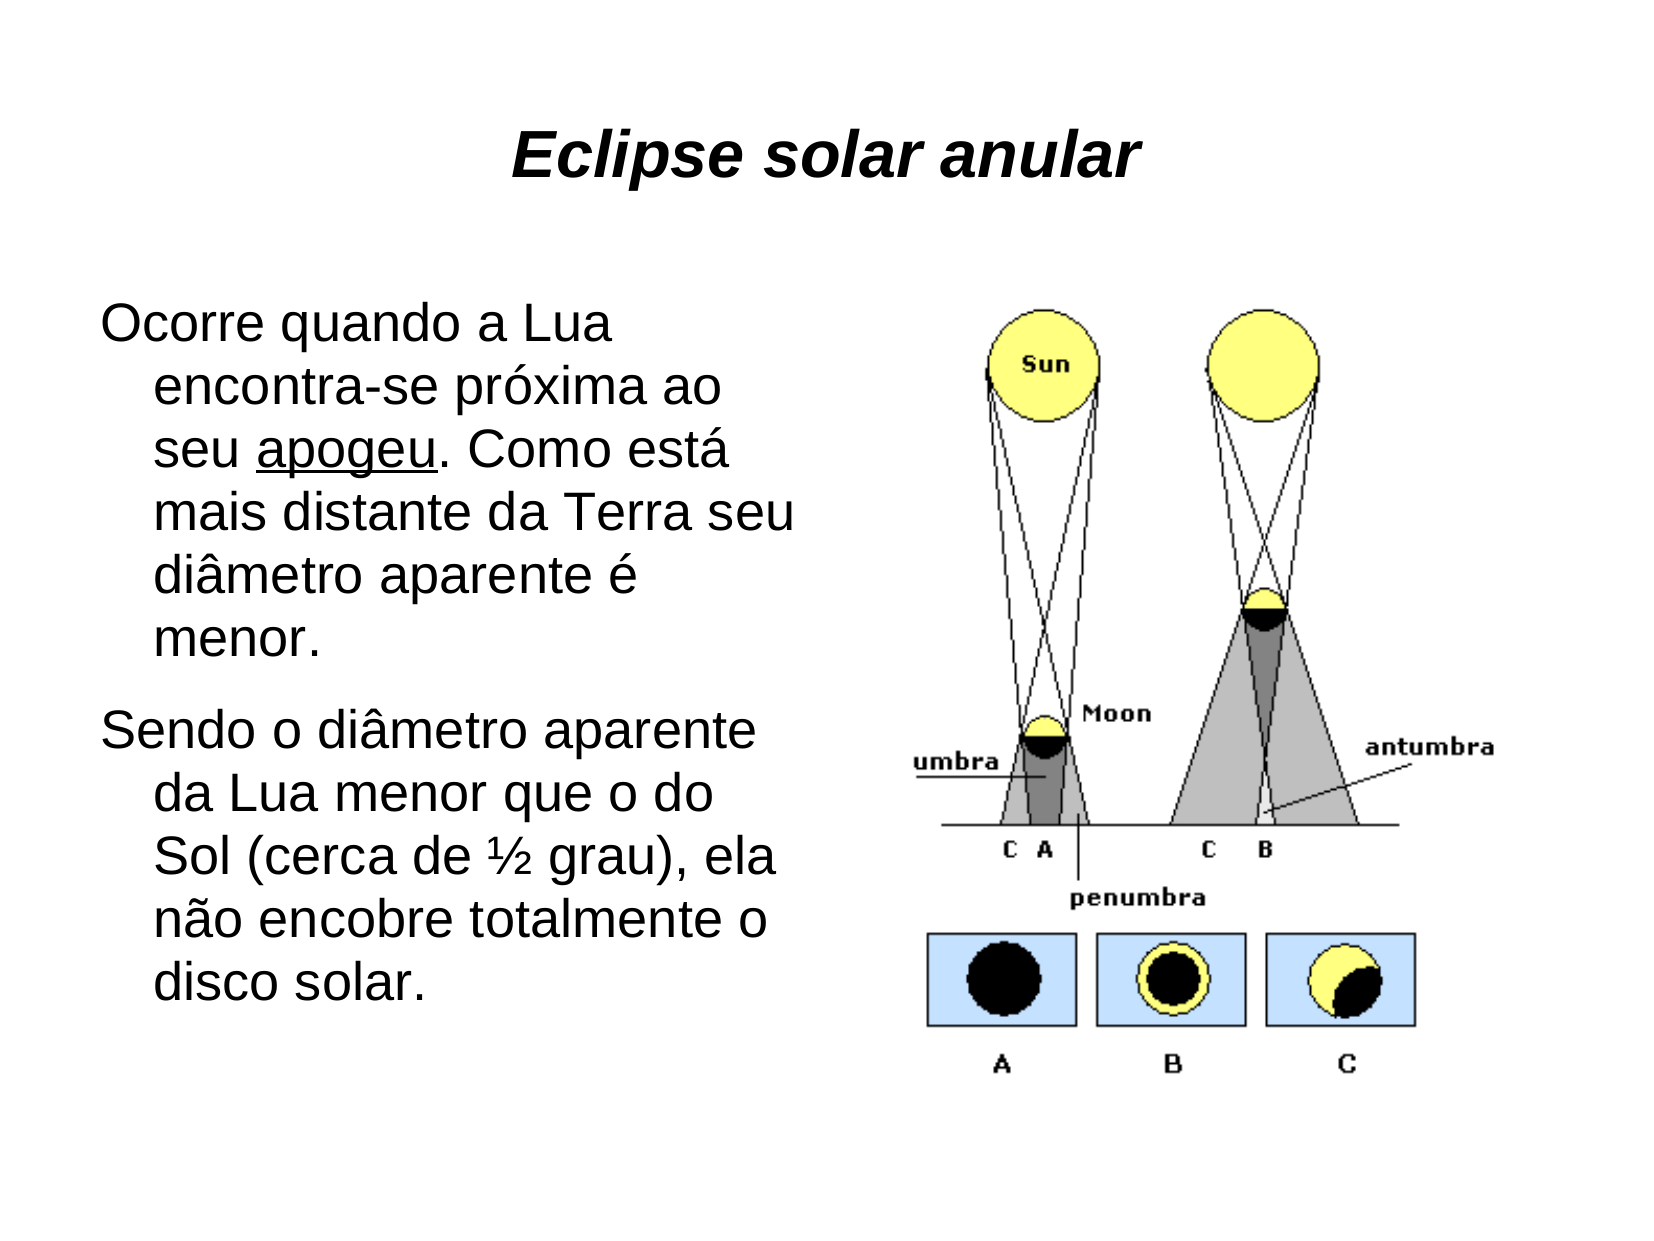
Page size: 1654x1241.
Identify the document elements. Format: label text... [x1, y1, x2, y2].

picture [898, 289, 1517, 1109]
list Ocorre quando a Lua encontra-se próxima ao seu apogeu. Como está mais distante da Terra seu diâmetro aparente é menor. Sendo o diâmetro aparente da Lua menor que o do Sol (cerca de ½ grau), ela não encobre totalmente o disco solar. [82, 290, 809, 1109]
title Eclipse solar anular [82, 49, 1571, 257]
